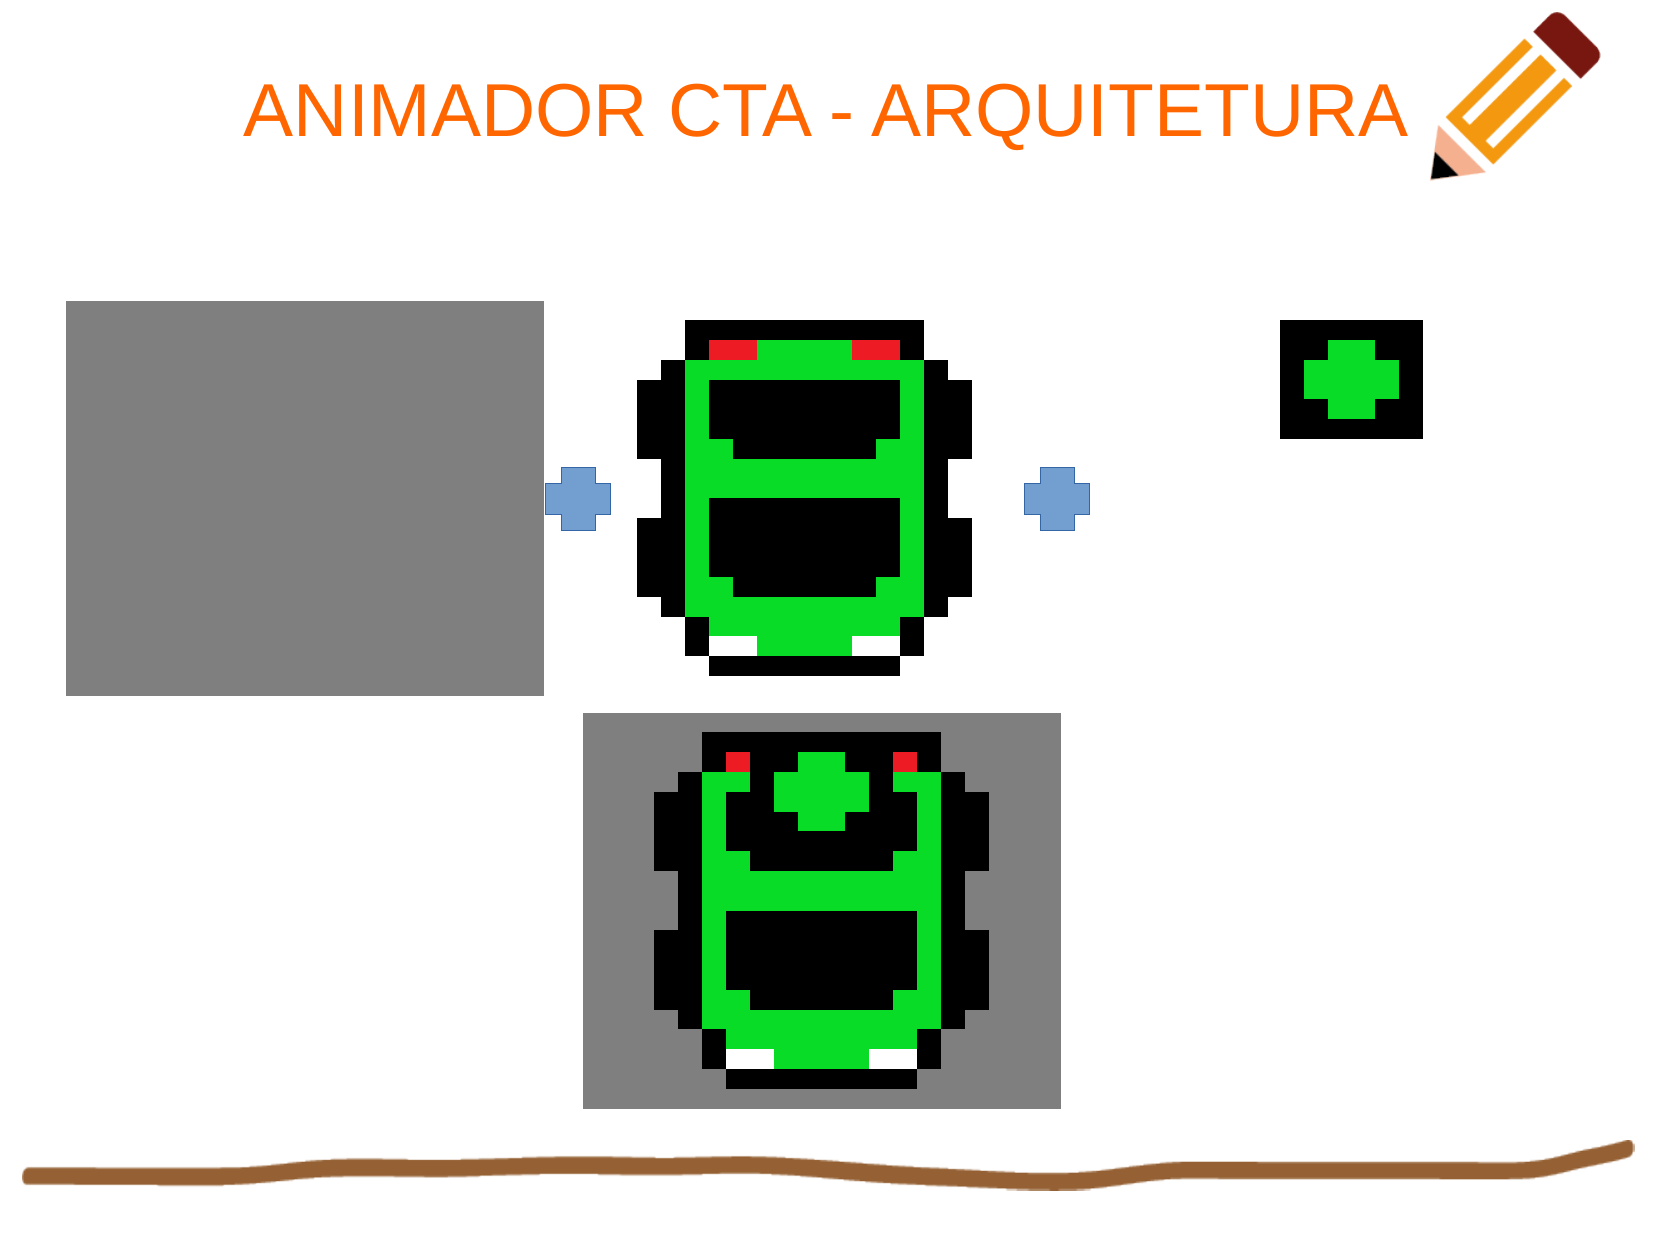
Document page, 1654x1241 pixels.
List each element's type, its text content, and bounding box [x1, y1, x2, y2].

title ANIMADOR CTA - ARQUITETURA [82, 49, 1571, 172]
picture [1430, 12, 1601, 181]
picture [66, 301, 544, 696]
text_box [1024, 467, 1090, 531]
picture [566, 301, 1044, 696]
picture [1113, 301, 1591, 696]
picture [583, 713, 1061, 1109]
text_box [545, 467, 611, 531]
picture [22, 1140, 1635, 1191]
